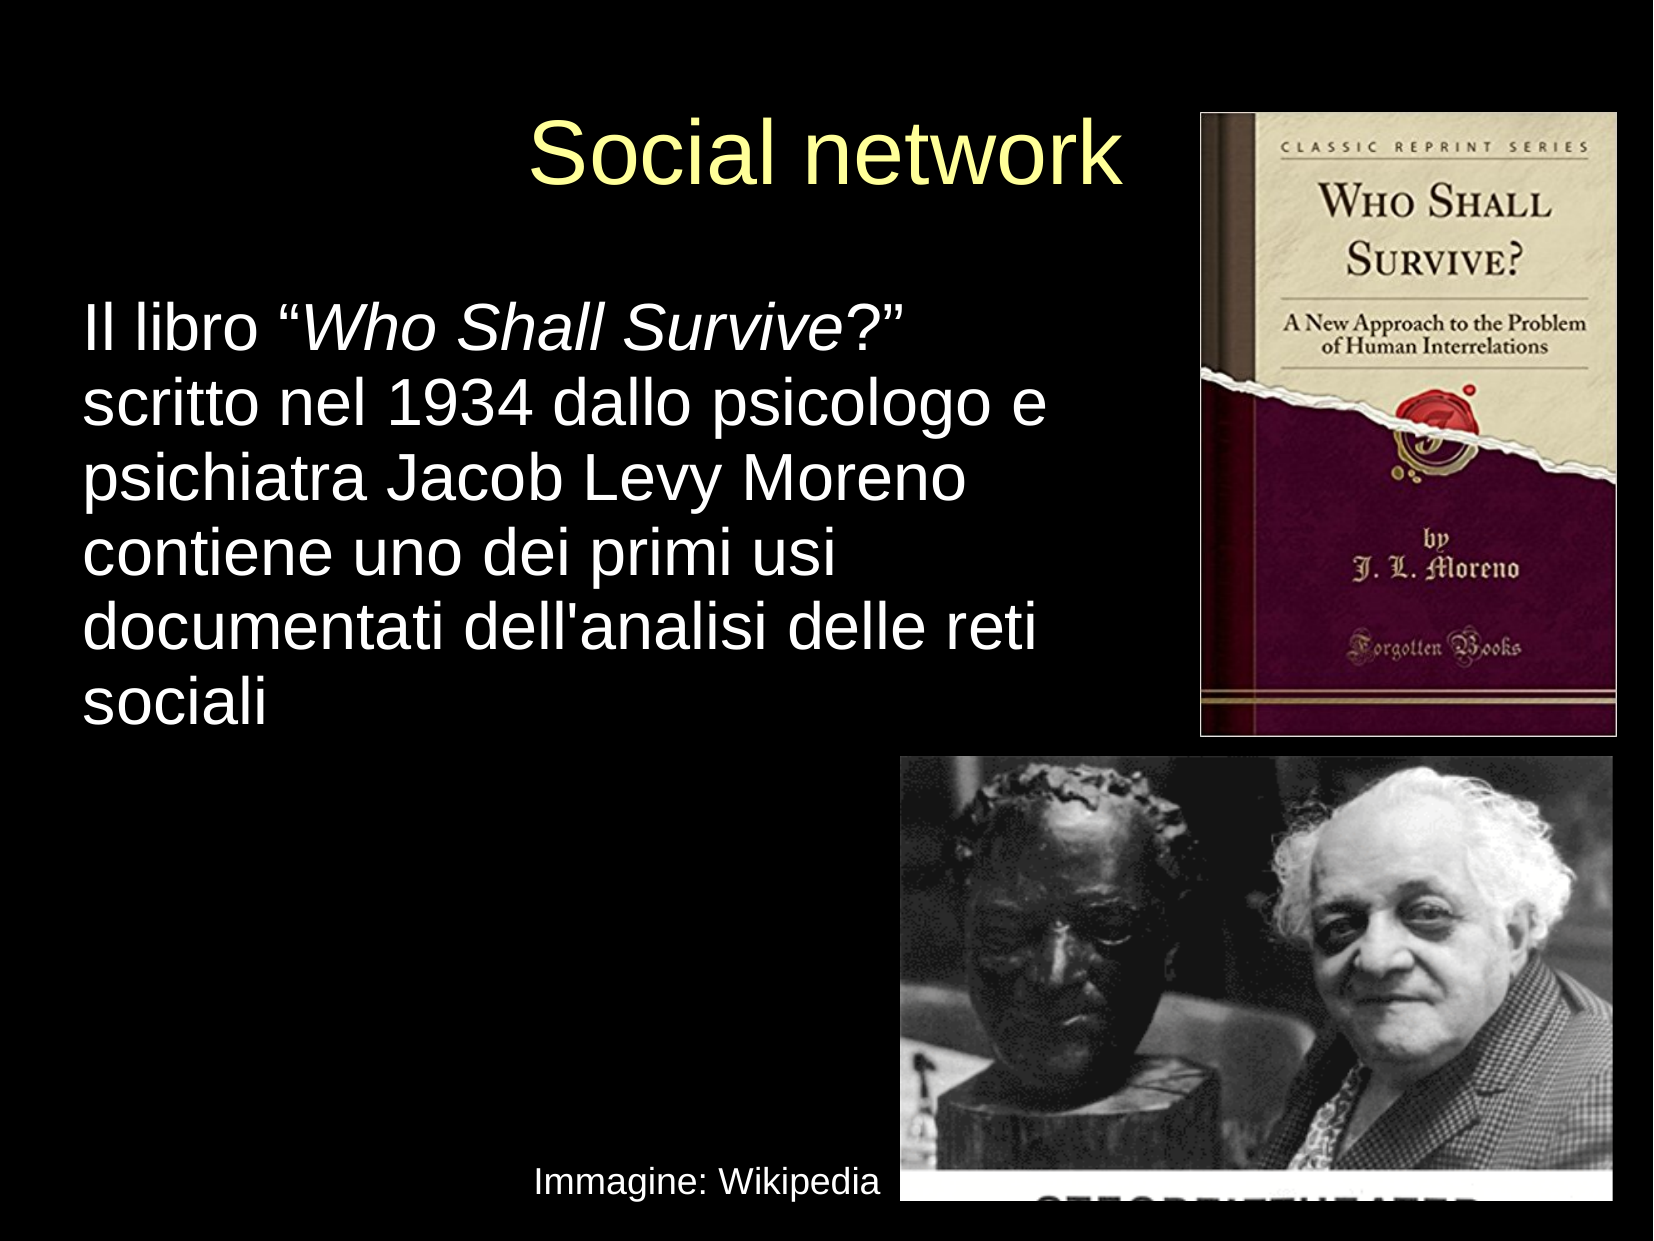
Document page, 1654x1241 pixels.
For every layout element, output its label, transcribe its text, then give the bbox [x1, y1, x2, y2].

picture [1200, 112, 1617, 737]
text_box Immagine: Wikipedia [517, 1152, 924, 1212]
list Il libro “Who Shall Survive?” scritto nel 1934 dallo psicologo e psichiatra Jacob Levy Moreno contiene uno dei primi usi documentati dell'analisi delle reti sociali [82, 290, 1051, 1126]
title Social network [82, 49, 1571, 257]
picture [900, 756, 1613, 1201]
